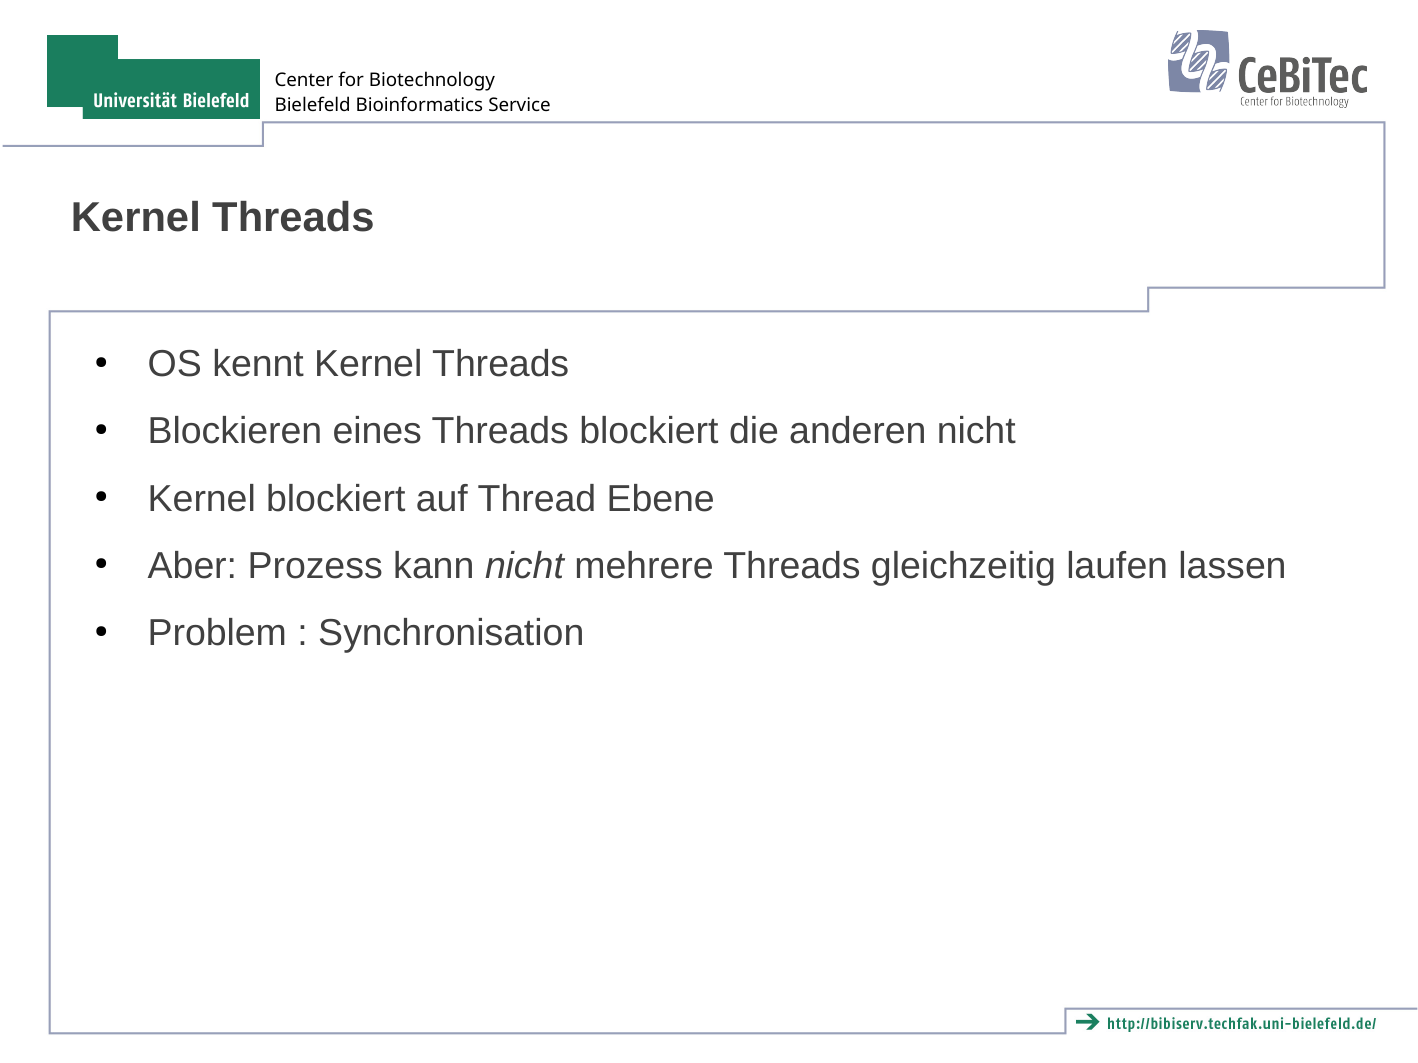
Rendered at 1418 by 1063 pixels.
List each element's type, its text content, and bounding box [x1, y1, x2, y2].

list OS kennt Kernel Threads Blockieren eines Threads blockiert die anderen nicht Kernel blockiert auf Thread Ebene Aber: Prozess kann nicht mehrere Threads gleichzeitig laufen lassen Problem : Synchronisation [76, 342, 1375, 942]
picture [2, 3, 1418, 1063]
title Kernel Threads [70, 159, 1359, 275]
